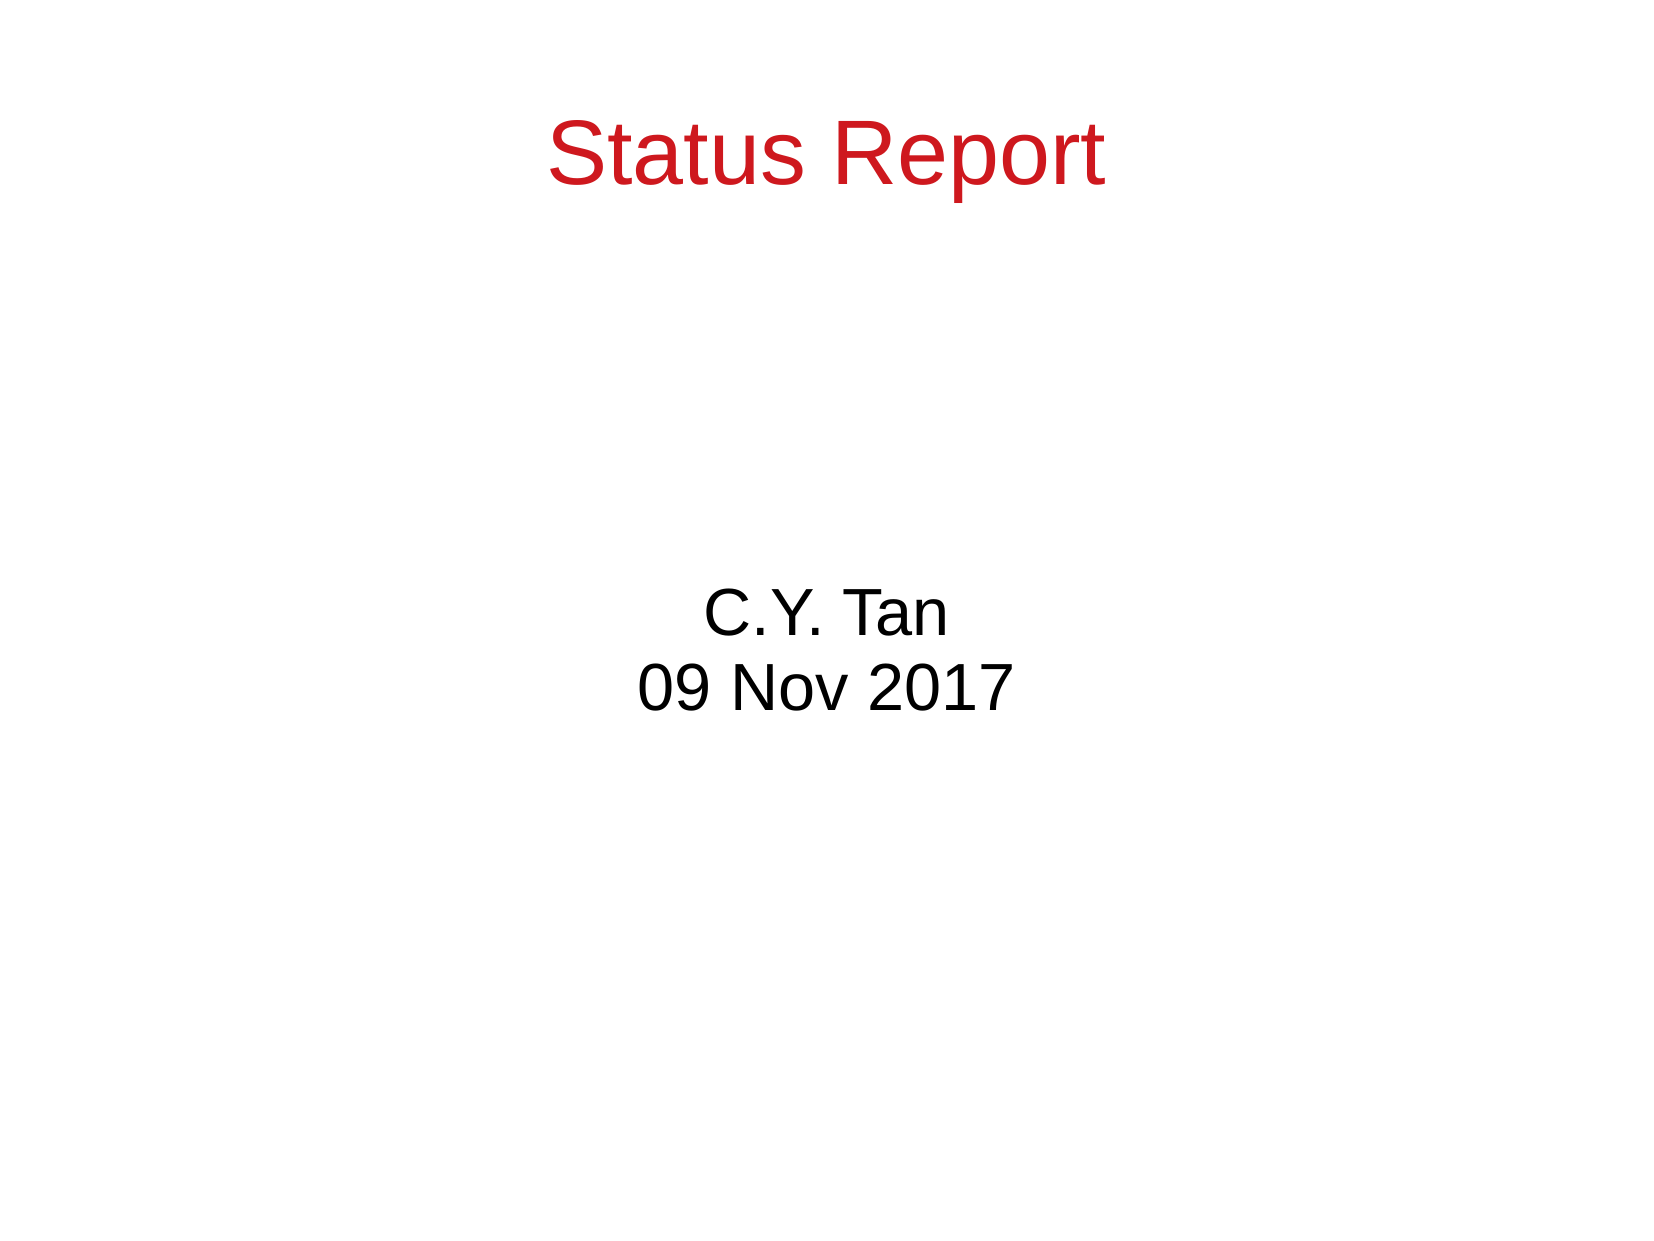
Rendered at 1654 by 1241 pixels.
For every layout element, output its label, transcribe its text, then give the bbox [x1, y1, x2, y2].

title Status Report [82, 49, 1571, 257]
subtitle C.Y. Tan 09 Nov 2017 [82, 290, 1571, 1010]
